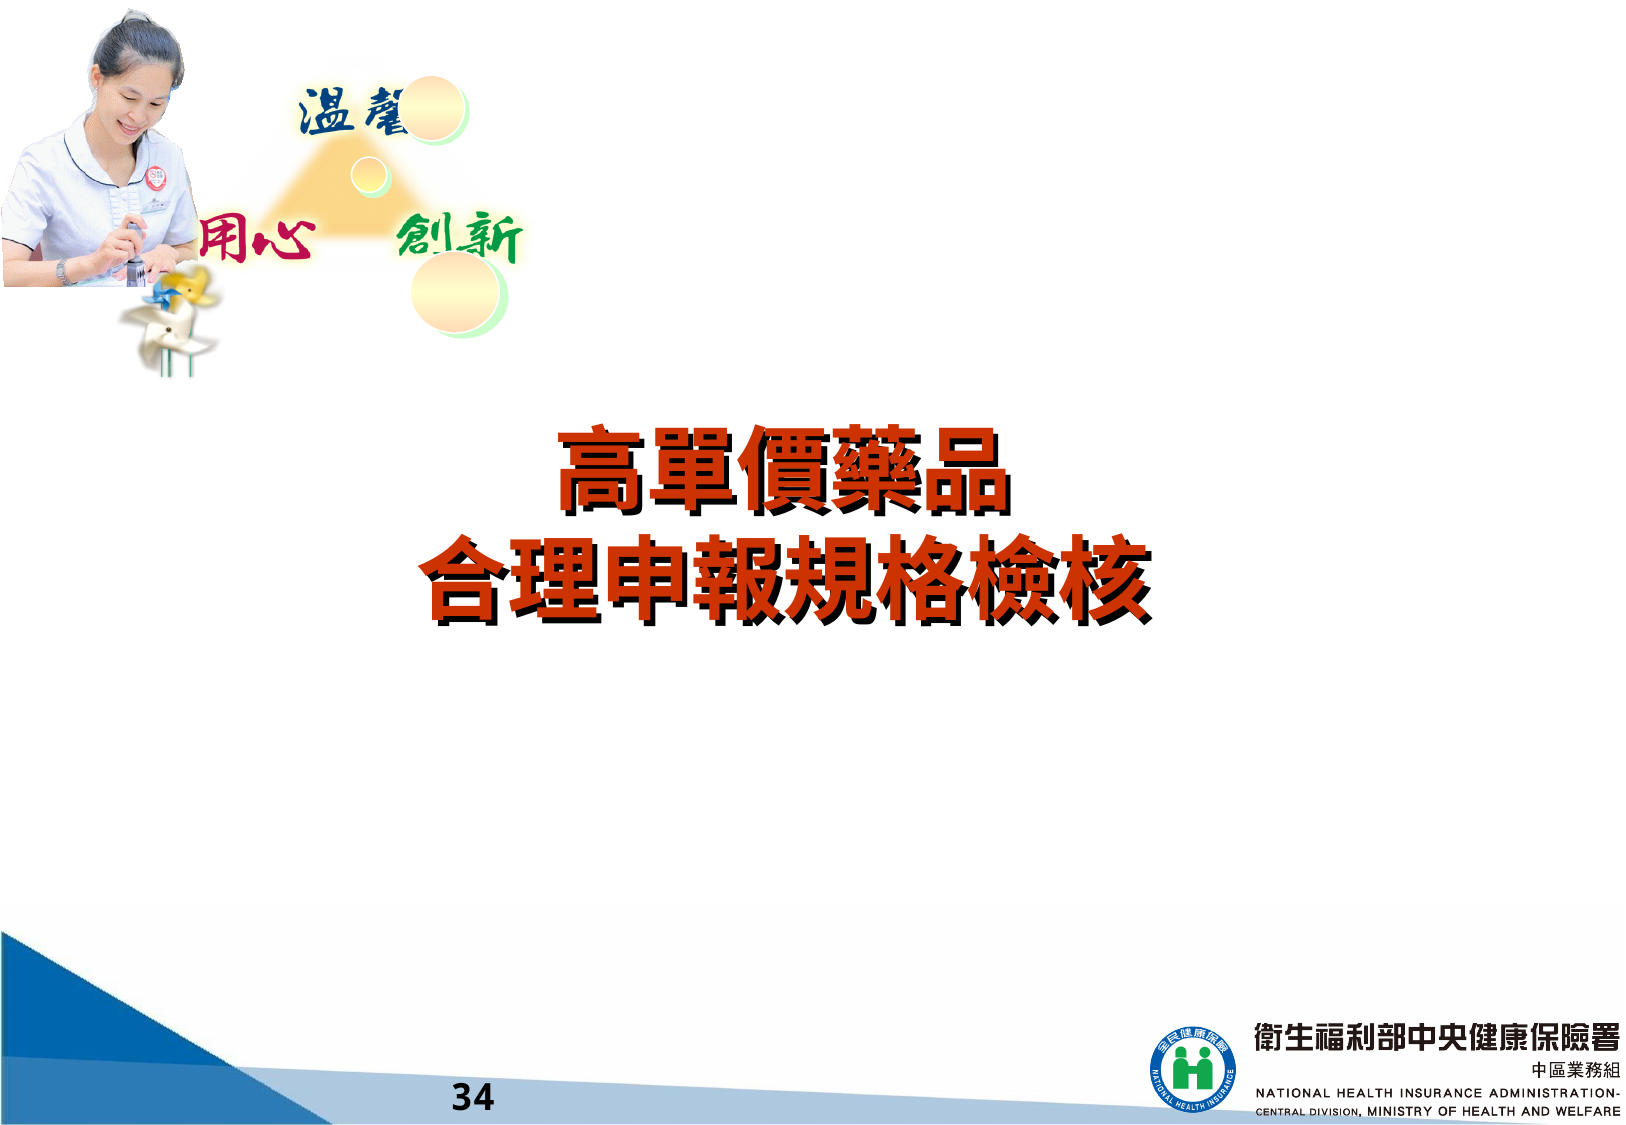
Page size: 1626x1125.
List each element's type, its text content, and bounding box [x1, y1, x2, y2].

text_box [435, 1065, 815, 1125]
title 高單價藥品 合理申報規格檢核 [186, 361, 1380, 681]
